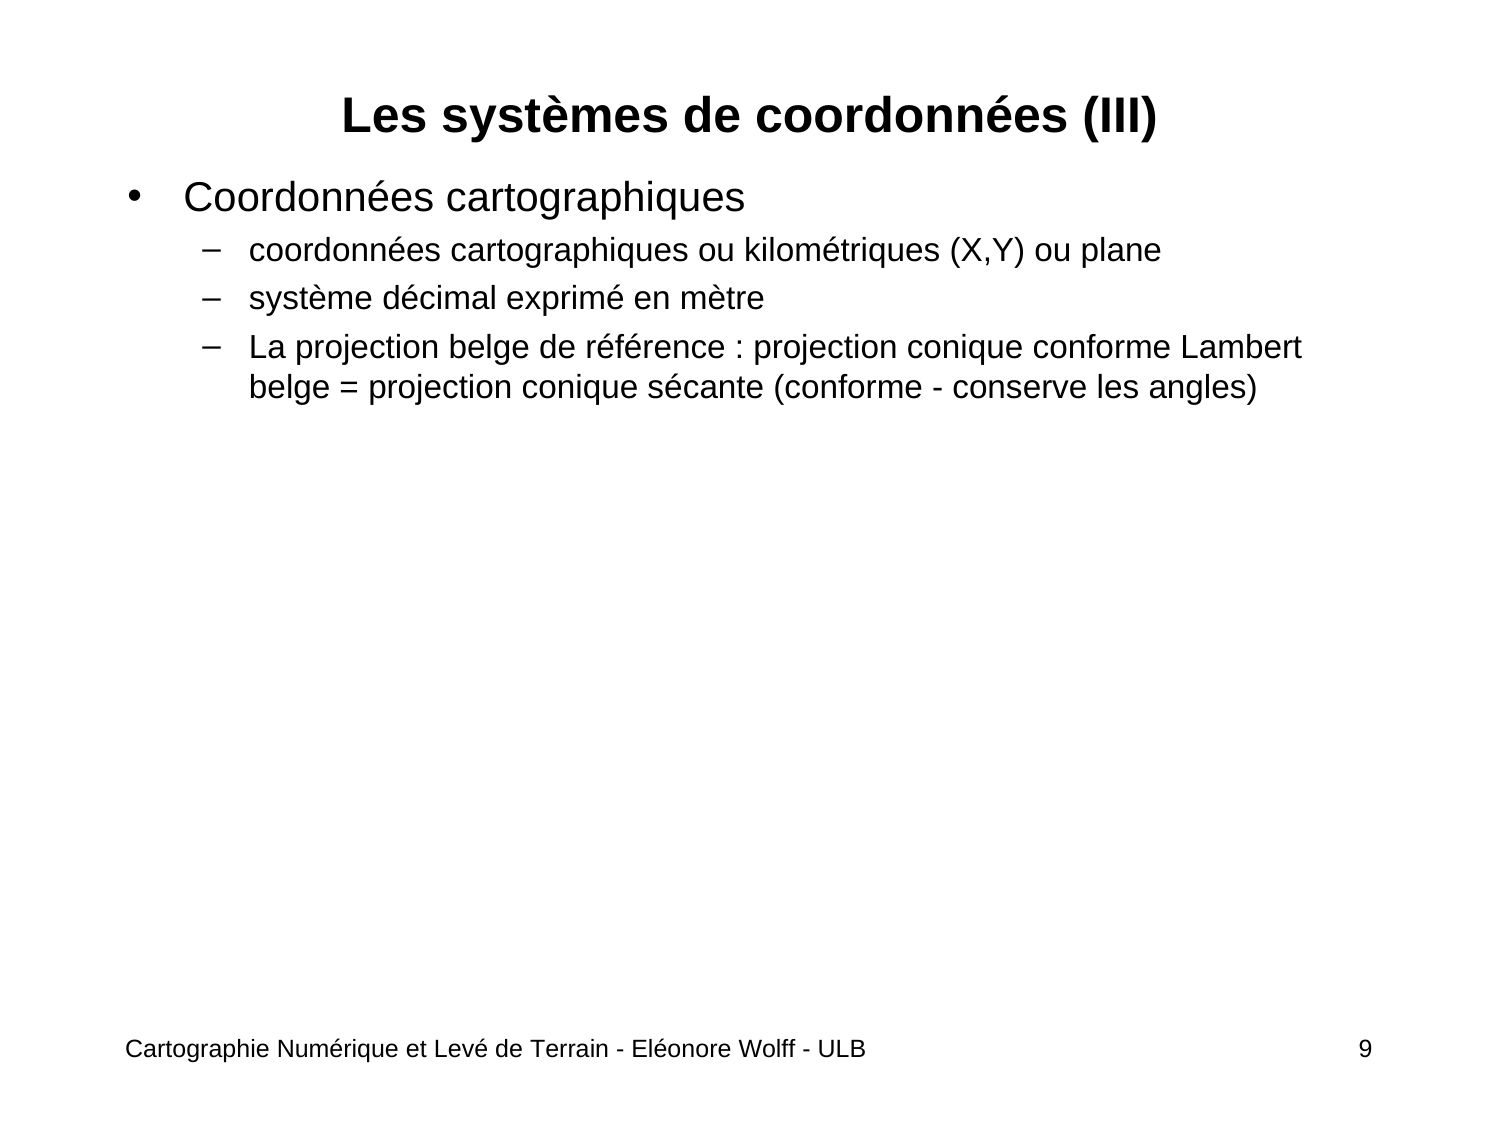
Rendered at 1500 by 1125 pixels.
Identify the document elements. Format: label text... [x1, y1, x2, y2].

text_box Cartographie Numérique et Levé de Terrain - Eléonore Wolff - ULB [110, 1024, 1271, 1100]
list Coordonnées cartographiques coordonnées cartographiques ou kilométriques (X,Y) ou plane système décimal exprimé en mètre La projection belge de référence : projection conique conforme Lambert belge = projection conique sécante (conforme - conserve les angles)‏ [112, 162, 1388, 1013]
text_box <number> [1279, 1024, 1388, 1100]
title Les systèmes de coordonnées (III)‏ [112, 68, 1388, 157]
